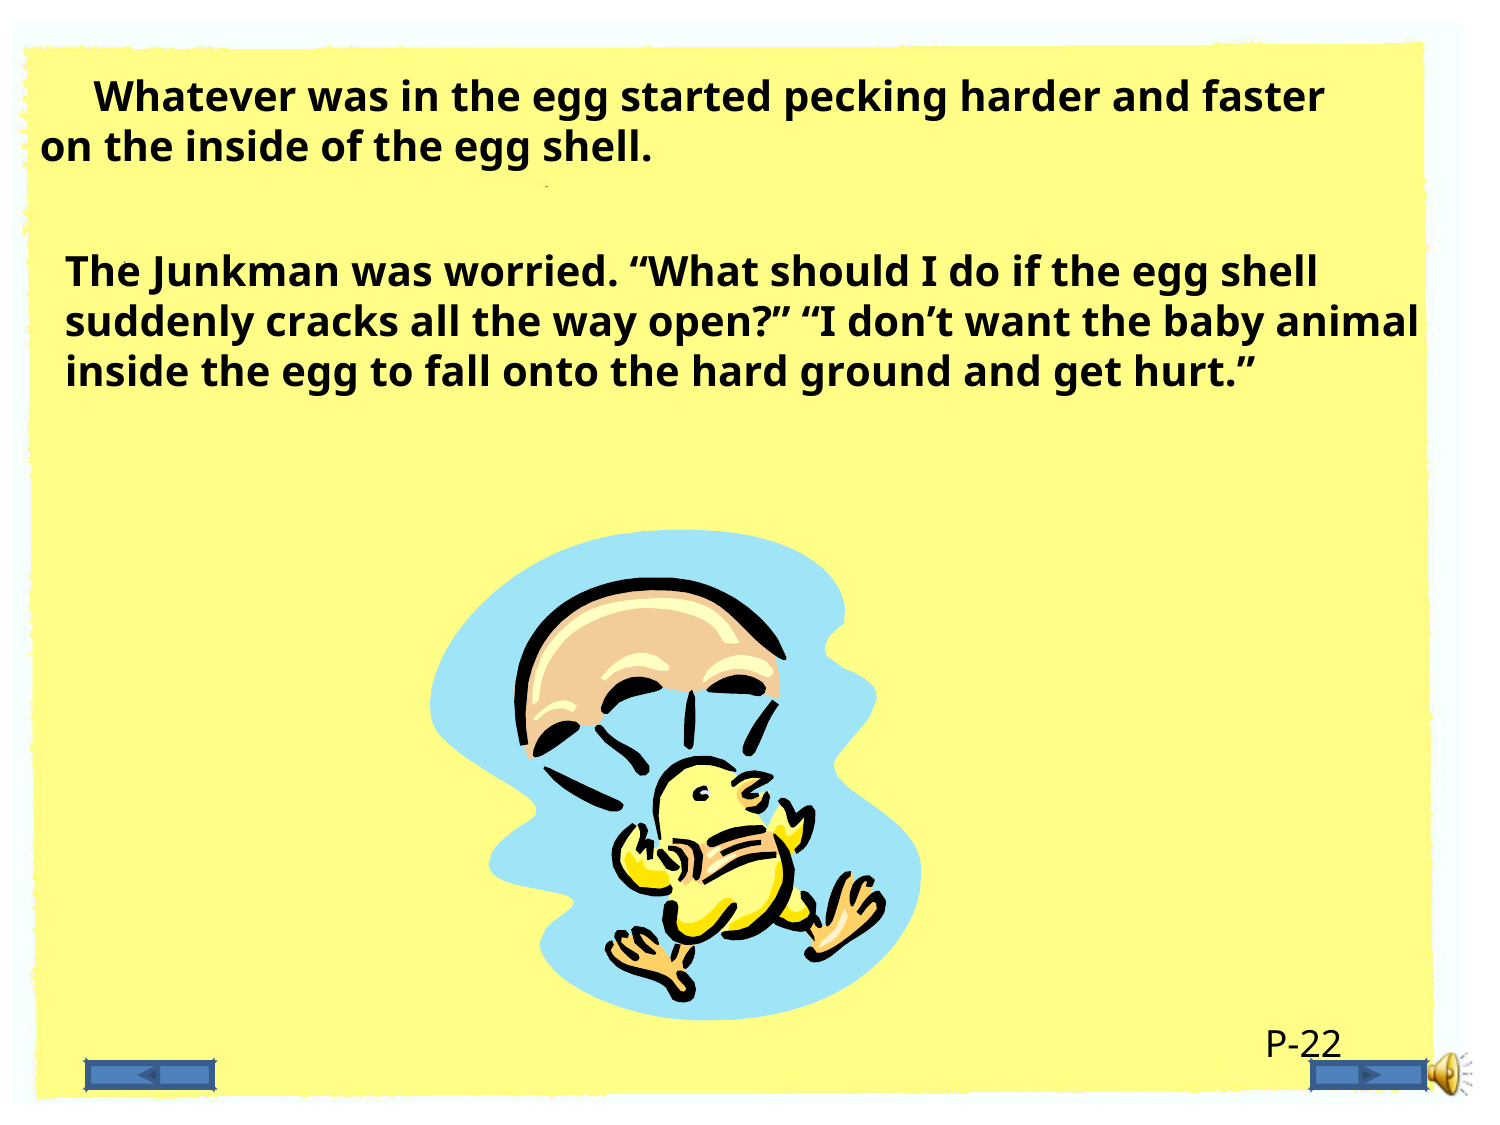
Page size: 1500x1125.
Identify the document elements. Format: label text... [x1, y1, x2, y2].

picture [12, 21, 1477, 1104]
text_box Whatever was in the egg started pecking harder and faster on the inside of the egg shell. [24, 62, 1401, 178]
text_box [89, 1062, 213, 1088]
text_box The Junkman was worried. “What should I do if the egg shell suddenly cracks all the way open?” “I don’t want the baby animal inside the egg to fall onto the hard ground and get hurt.” [49, 237, 1438, 454]
text_box P-22 [1249, 1012, 1426, 1073]
text_box [1313, 1062, 1426, 1088]
